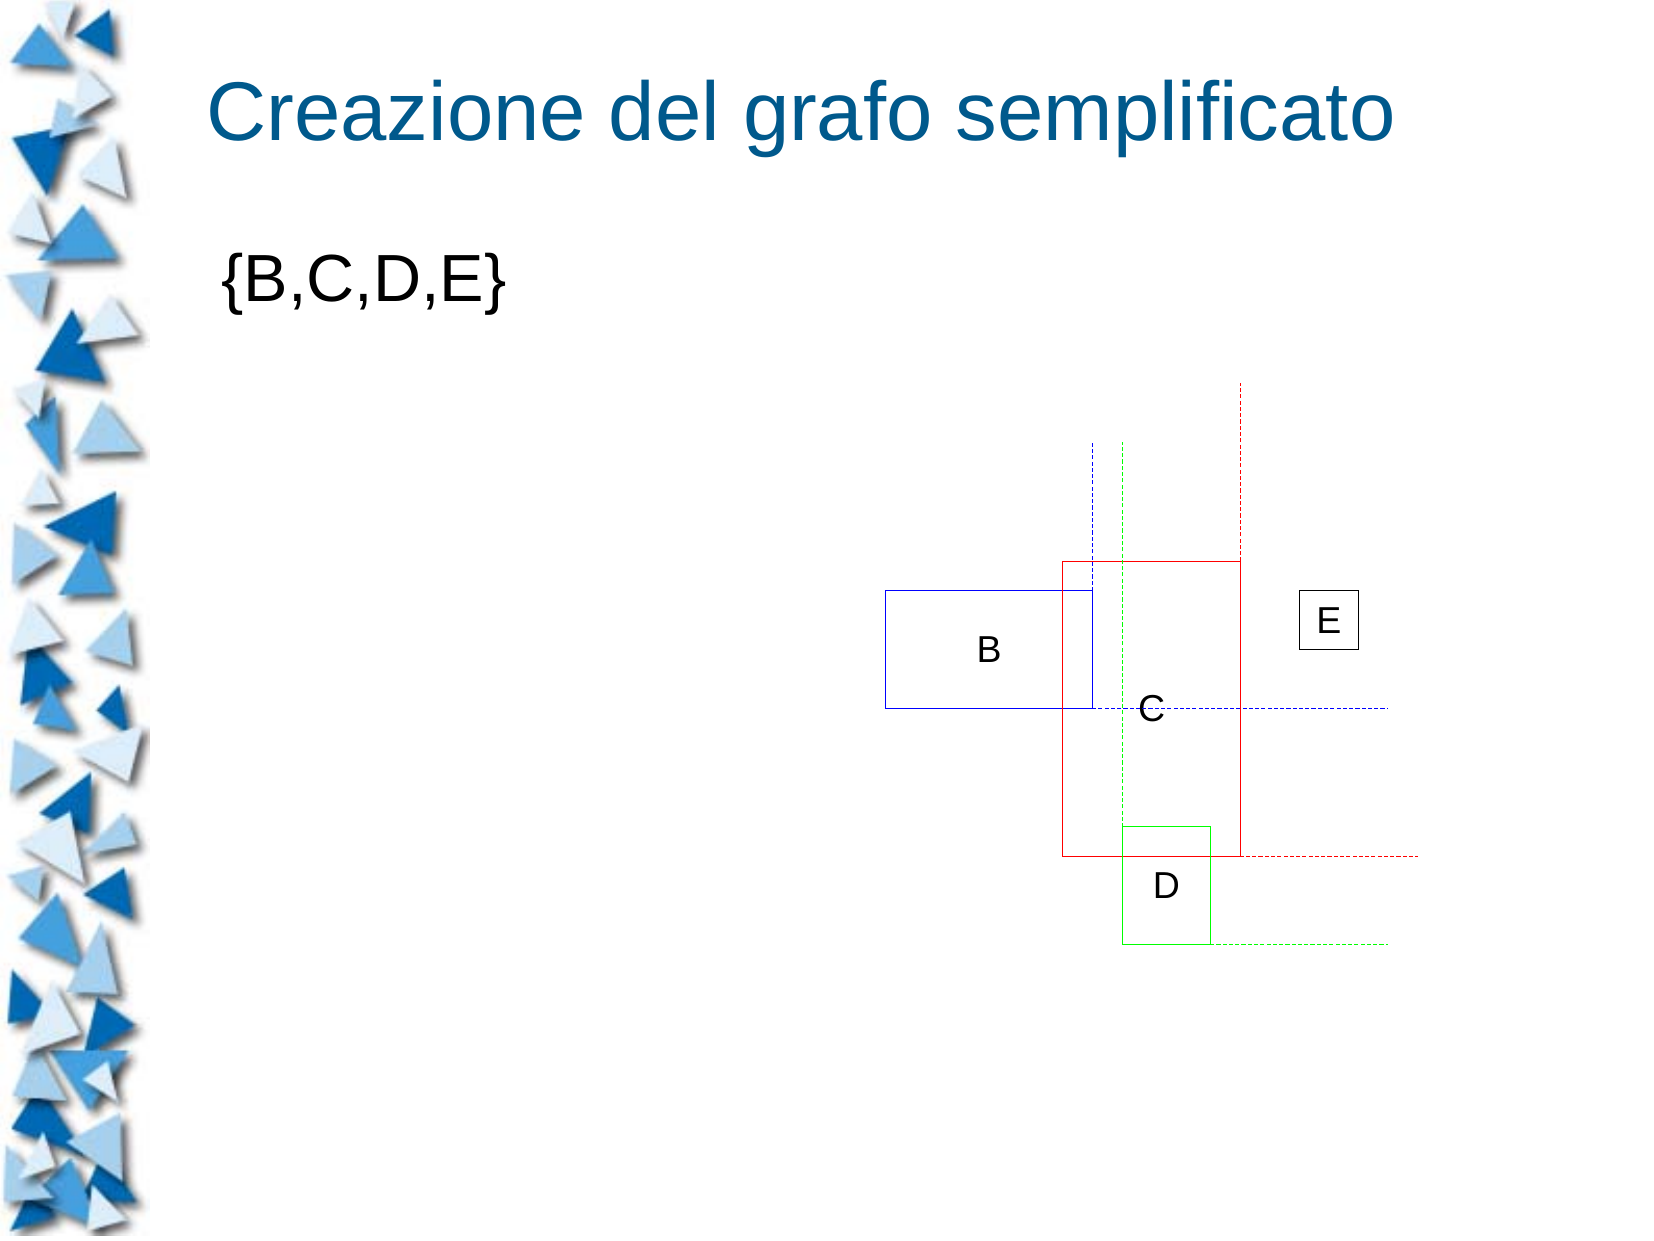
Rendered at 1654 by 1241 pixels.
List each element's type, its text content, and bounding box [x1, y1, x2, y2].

text_box D [1122, 826, 1211, 945]
text_box C [1062, 561, 1241, 857]
text_box E [1299, 590, 1359, 650]
text_box {B,C,D,E} [206, 233, 1477, 384]
text_box B [885, 590, 1062, 709]
picture [0, 0, 150, 1236]
title Creazione del grafo semplificato [206, 29, 1619, 193]
